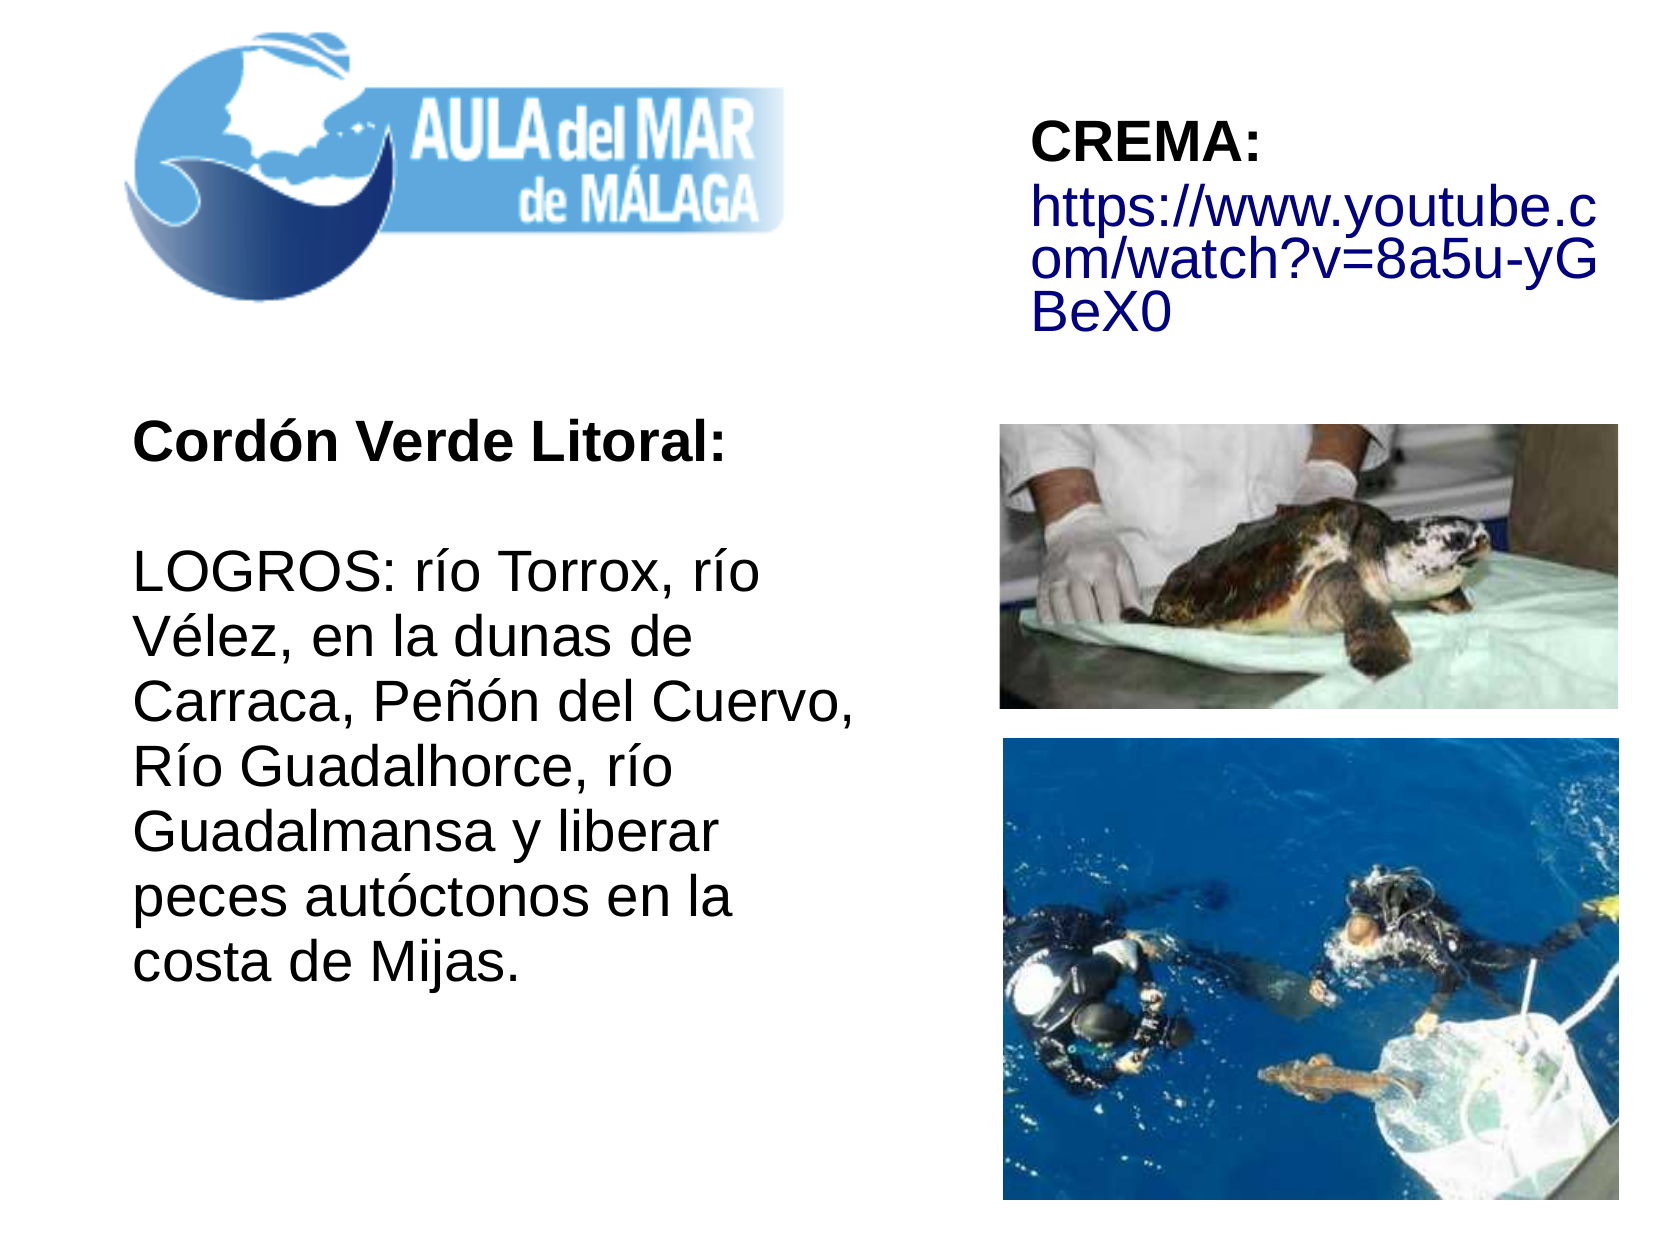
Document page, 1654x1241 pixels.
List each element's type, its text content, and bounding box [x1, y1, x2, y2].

picture [999, 556, 1619, 709]
text_box Cordón Verde Litoral: LOGROS: río Torrox, río Vélez, en la dunas de Carraca, Peñón del Cuervo, Río Guadalhorce, río Guadalmansa y liberar peces autóctonos en la costa de Mijas. [118, 401, 898, 1130]
text_box CREMA: https://www.youtube.com/watch?v=8a5u-yGBeX0 [980, 59, 1619, 556]
picture [1003, 738, 1619, 1200]
picture [118, 23, 792, 314]
